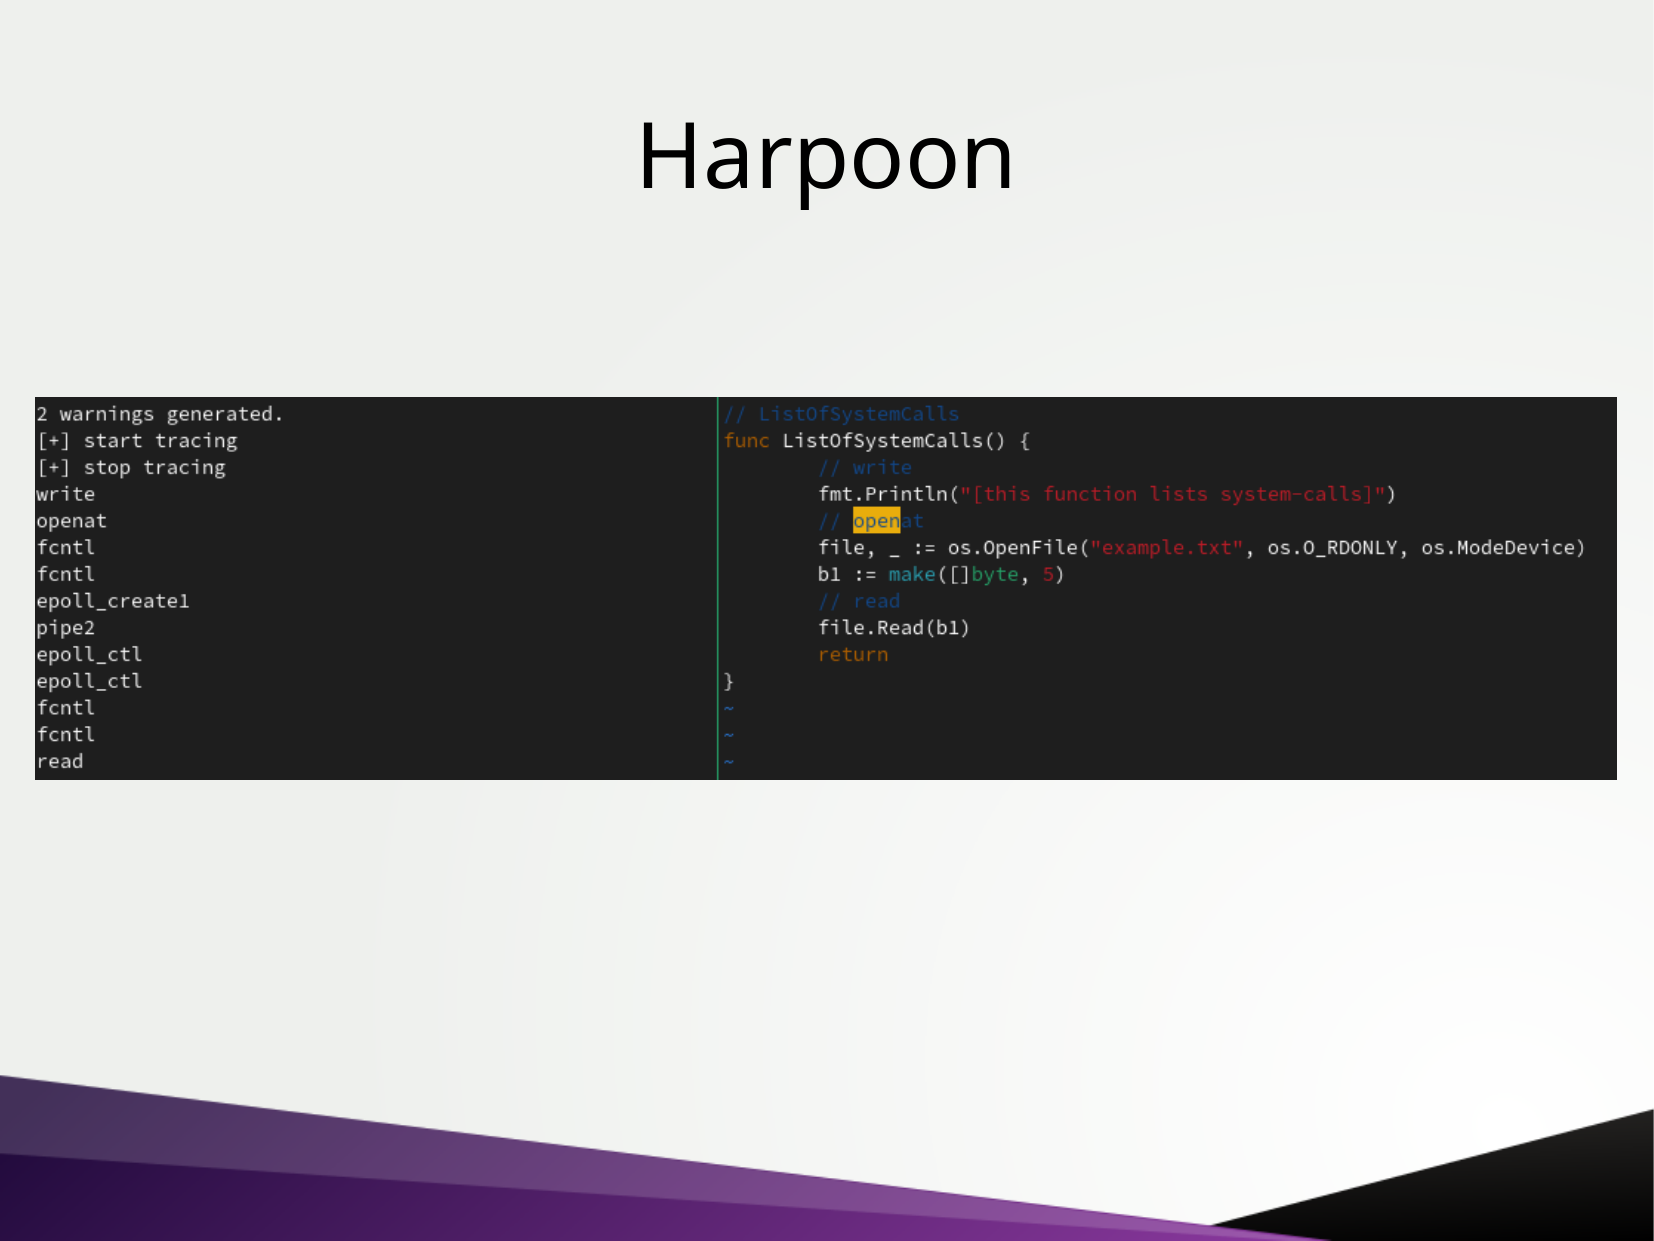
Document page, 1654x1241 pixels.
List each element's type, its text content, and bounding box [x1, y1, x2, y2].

title Harpoon [82, 49, 1571, 257]
picture [0, 0, 1654, 1241]
